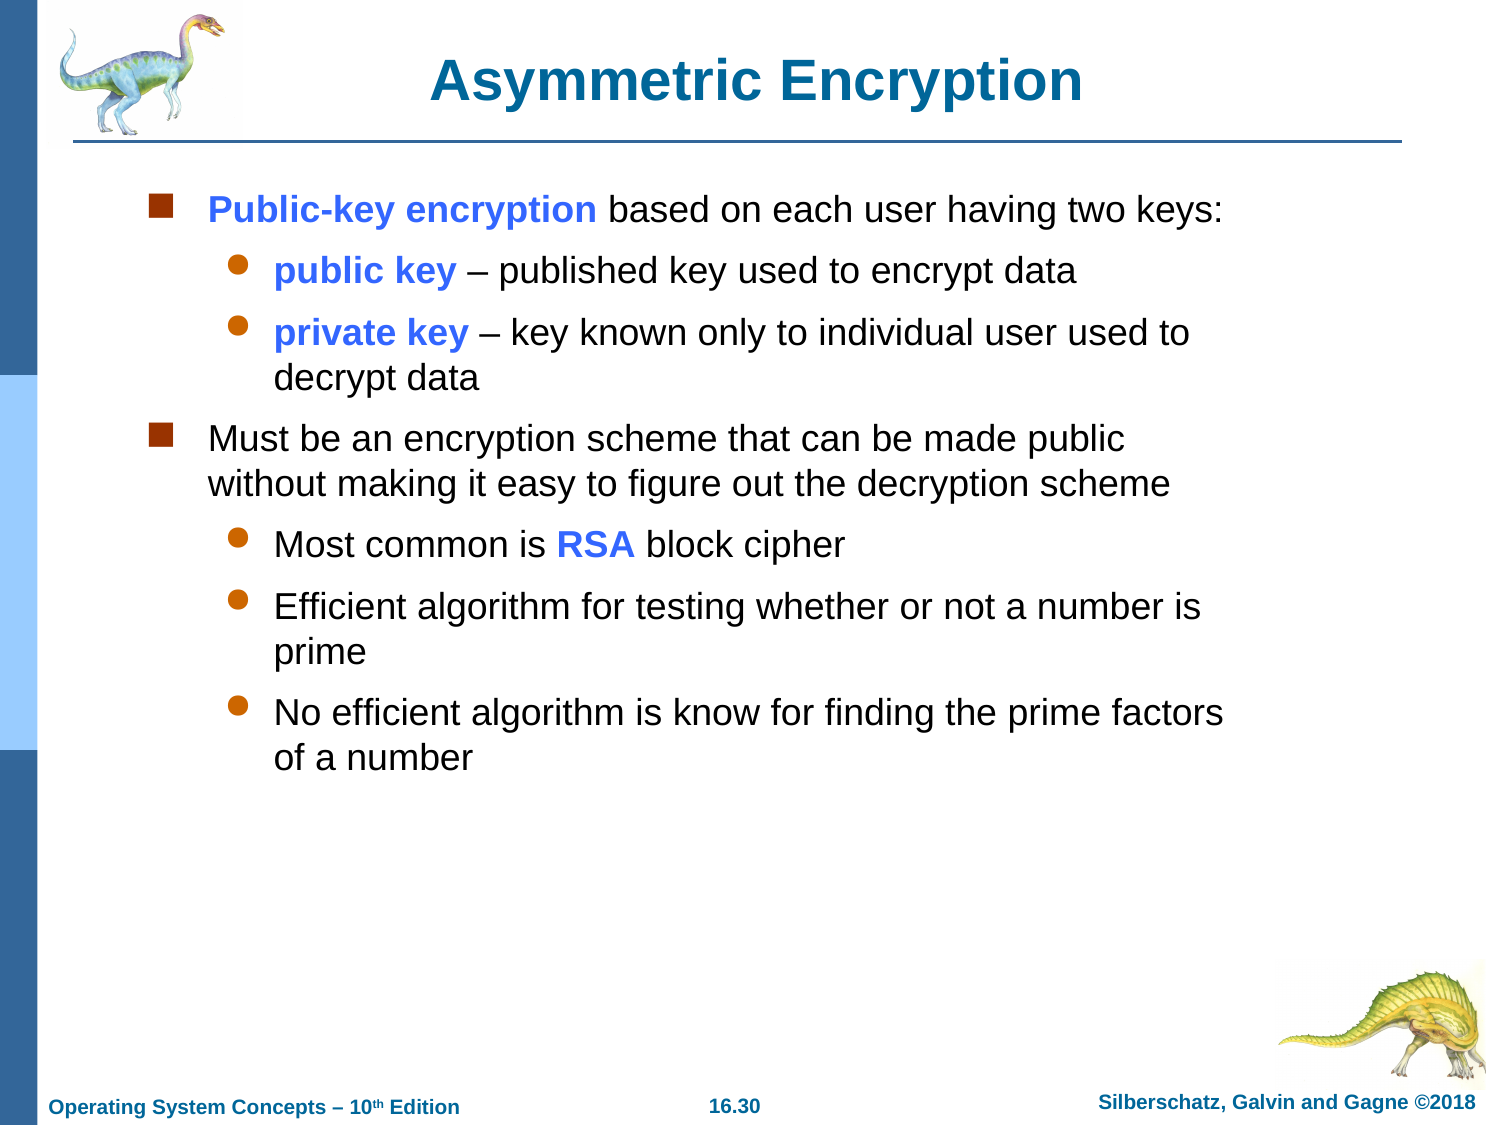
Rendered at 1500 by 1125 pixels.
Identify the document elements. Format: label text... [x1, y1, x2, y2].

picture [46, 0, 243, 149]
picture [1275, 959, 1486, 1090]
picture [1415, 1094, 1423, 1099]
list Public-key encryption based on each user having two keys: public key – published key used to encrypt data private key – key known only to individual user used to decrypt data Must be an encryption scheme that can be made public without making it easy to figure out the decryption scheme Most common is RSA block cipher Efficient algorithm for testing whether or not a number is prime No efficient algorithm is know for finding the prime factors of a number [136, 177, 1259, 921]
title Asymmetric Encryption [81, 25, 1432, 121]
